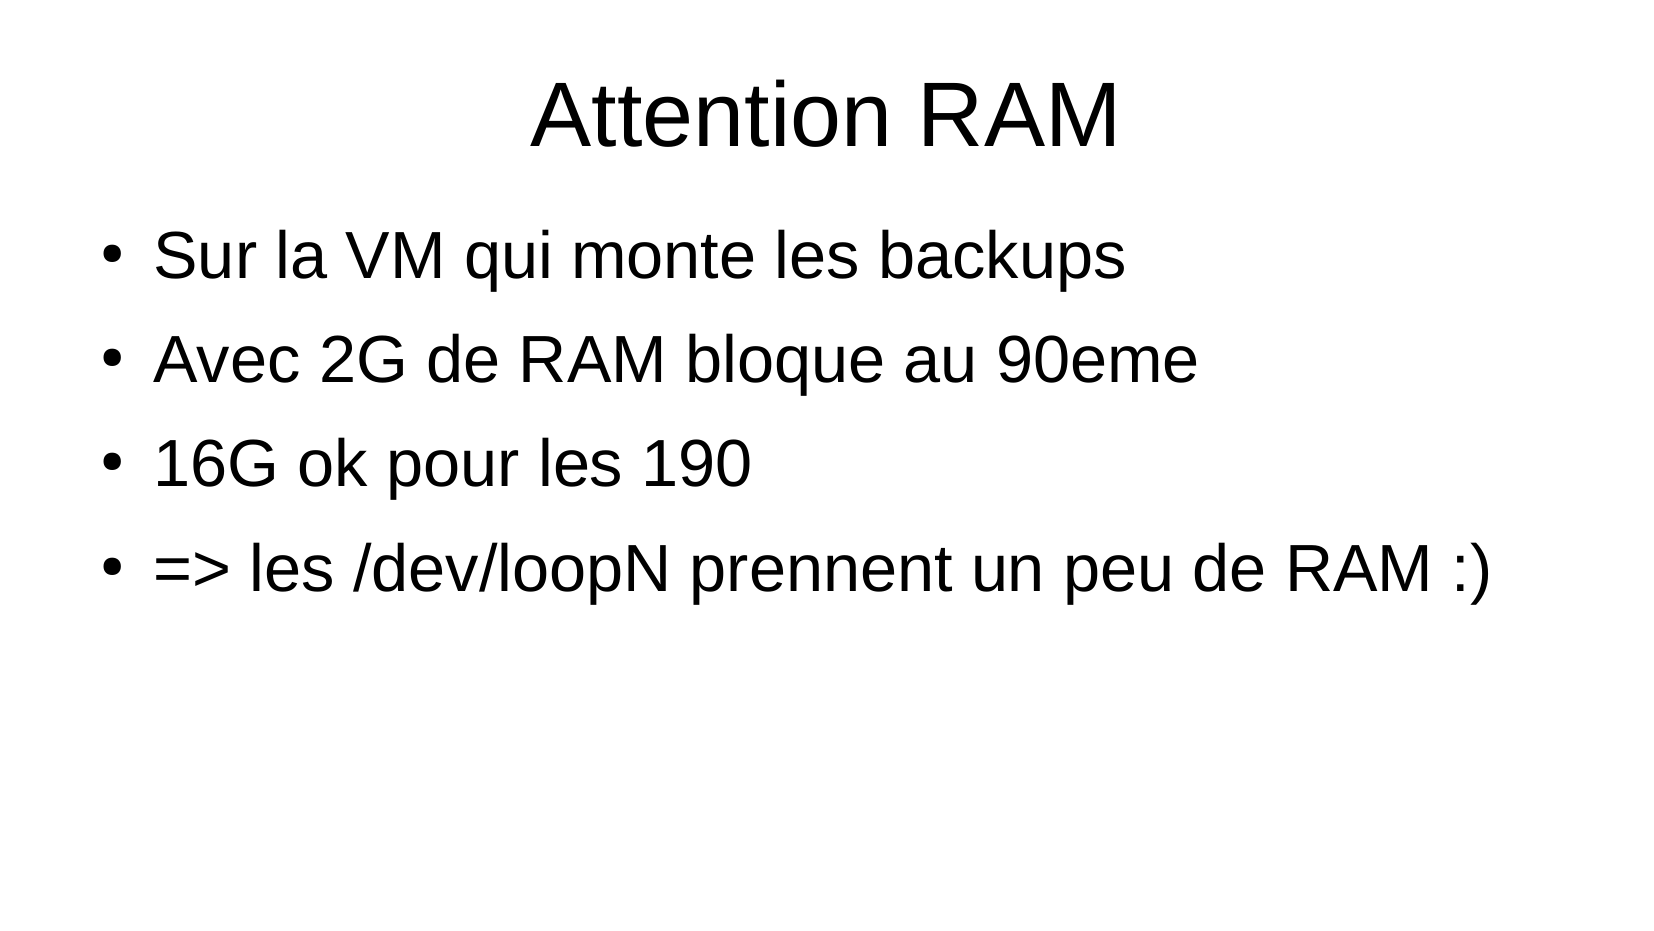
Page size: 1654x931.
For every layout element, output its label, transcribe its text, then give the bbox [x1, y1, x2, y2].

title Attention RAM [82, 37, 1571, 193]
list Sur la VM qui monte les backups Avec 2G de RAM bloque au 90eme 16G ok pour les 190 => les /dev/loopN prennent un peu de RAM :) [82, 217, 1571, 758]
